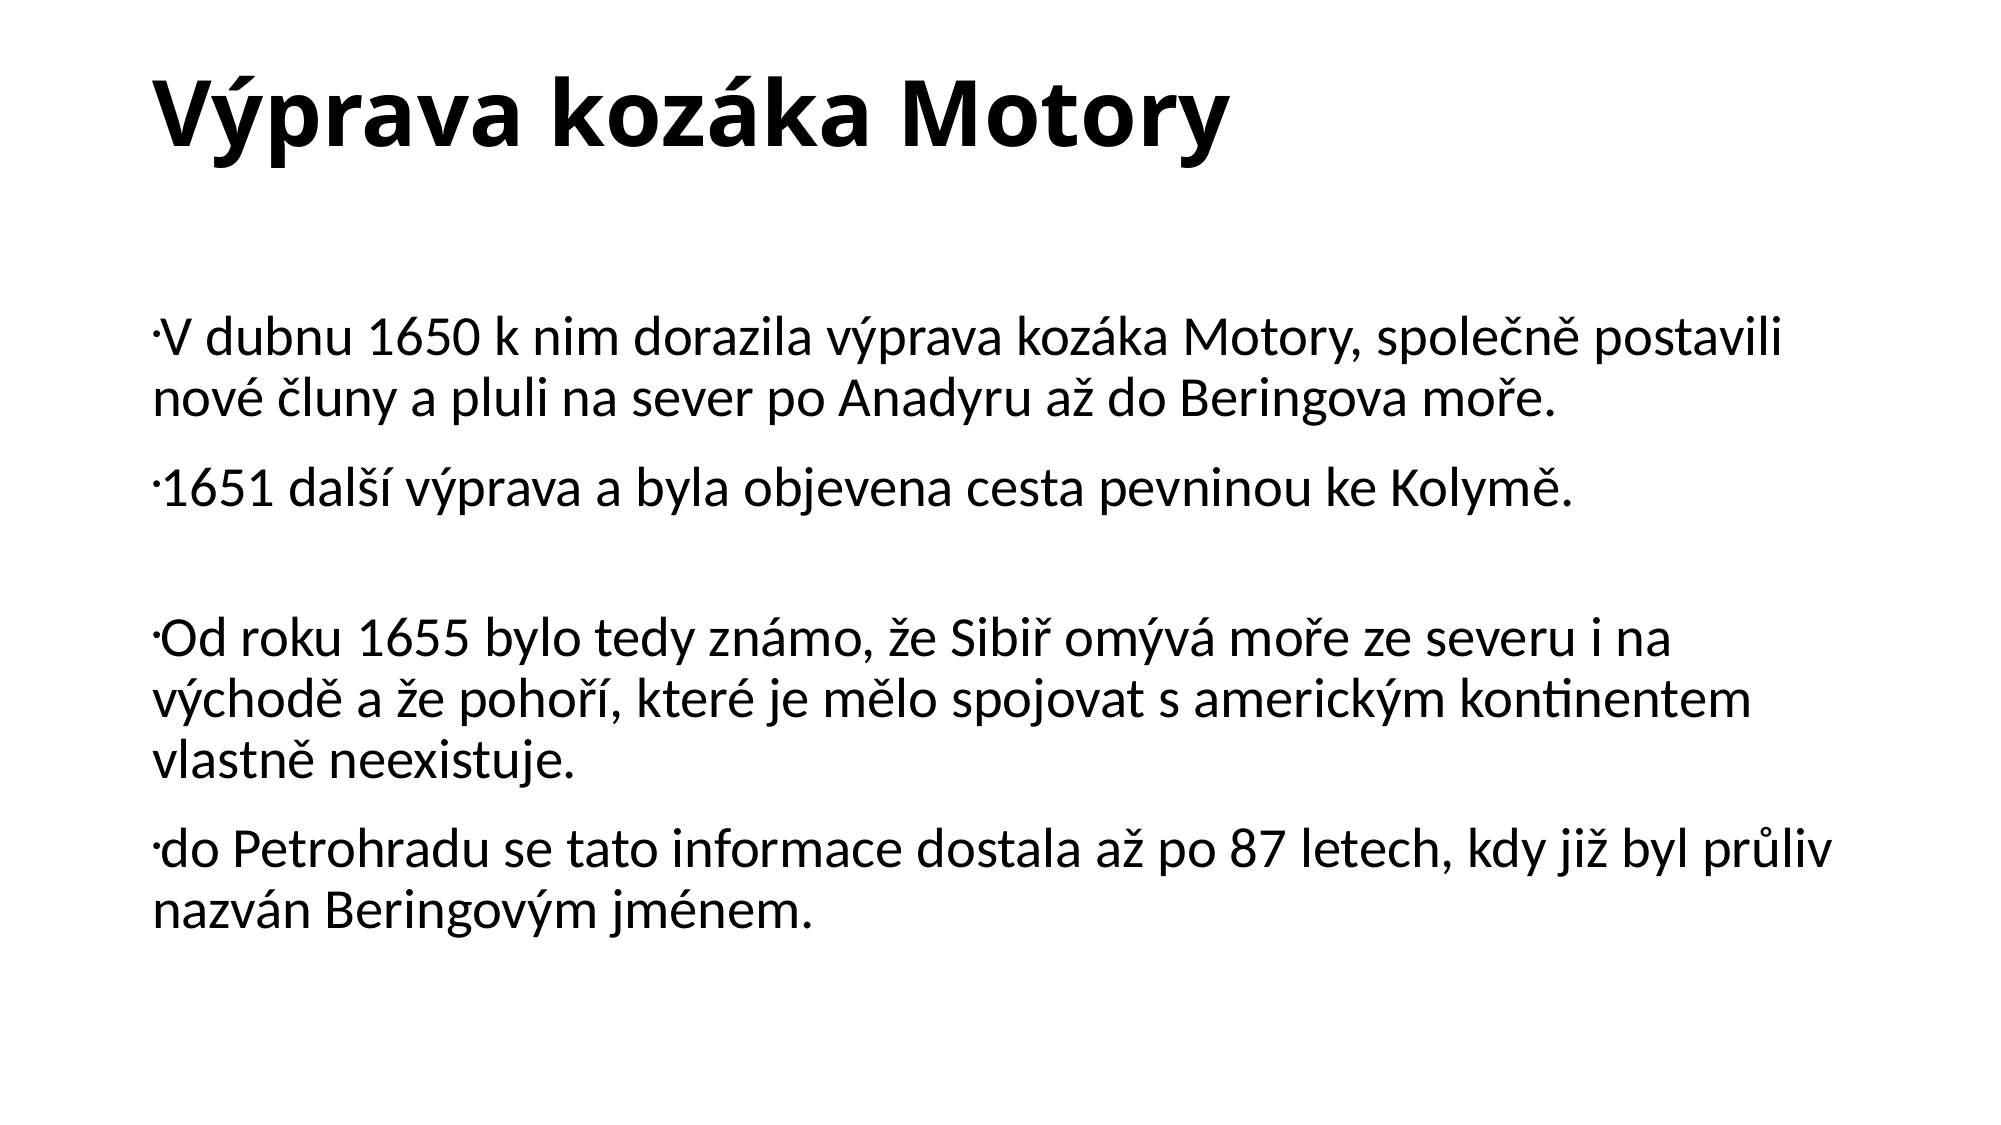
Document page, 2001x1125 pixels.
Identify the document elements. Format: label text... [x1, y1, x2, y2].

title Výprava kozáka Motory [137, 59, 1863, 278]
list V dubnu 1650 k nim dorazila výprava kozáka Motory, společně postavili nové čluny a pluli na sever po Anadyru až do Beringova moře. 1651 další výprava a byla objevena cesta pevninou ke Kolymě. Od roku 1655 bylo tedy známo, že Sibiř omývá moře ze severu i na východě a že pohoří, které je mělo spojovat s americkým kontinentem vlastně neexistuje. do Petrohradu se tato informace dostala až po 87 letech, kdy již byl průliv nazván Beringovým jménem. [137, 299, 1863, 1014]
